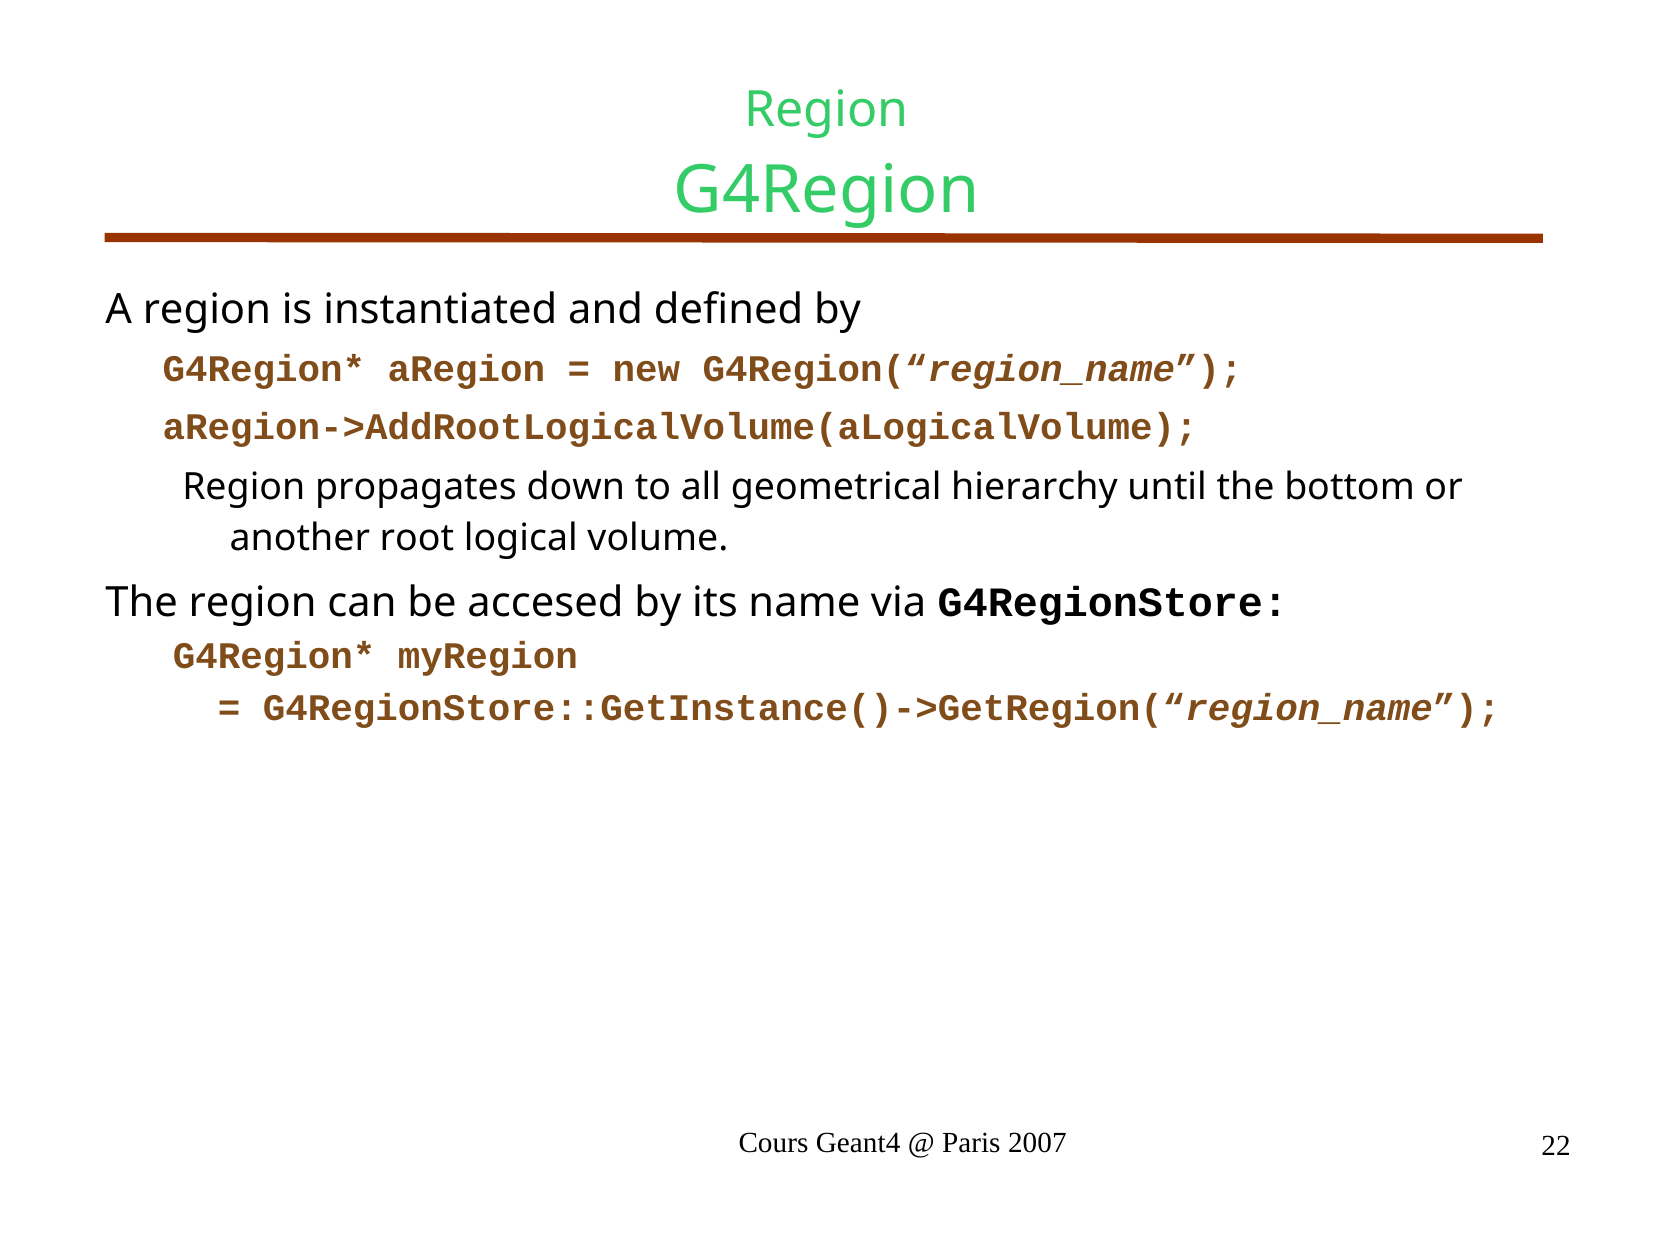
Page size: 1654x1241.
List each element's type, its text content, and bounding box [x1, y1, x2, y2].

list A region is instantiated and defined by G4Region* aRegion = new G4Region(“region_name”); aRegion->AddRootLogicalVolume(aLogicalVolume); Region propagates down to all geometrical hierarchy until the bottom or another root logical volume. The region can be accesed by its name via G4RegionStore: G4Region* myRegion = G4RegionStore::GetInstance()->GetRegion(“region_name”); [87, 278, 1534, 1097]
title Region G4Region [82, 49, 1571, 257]
